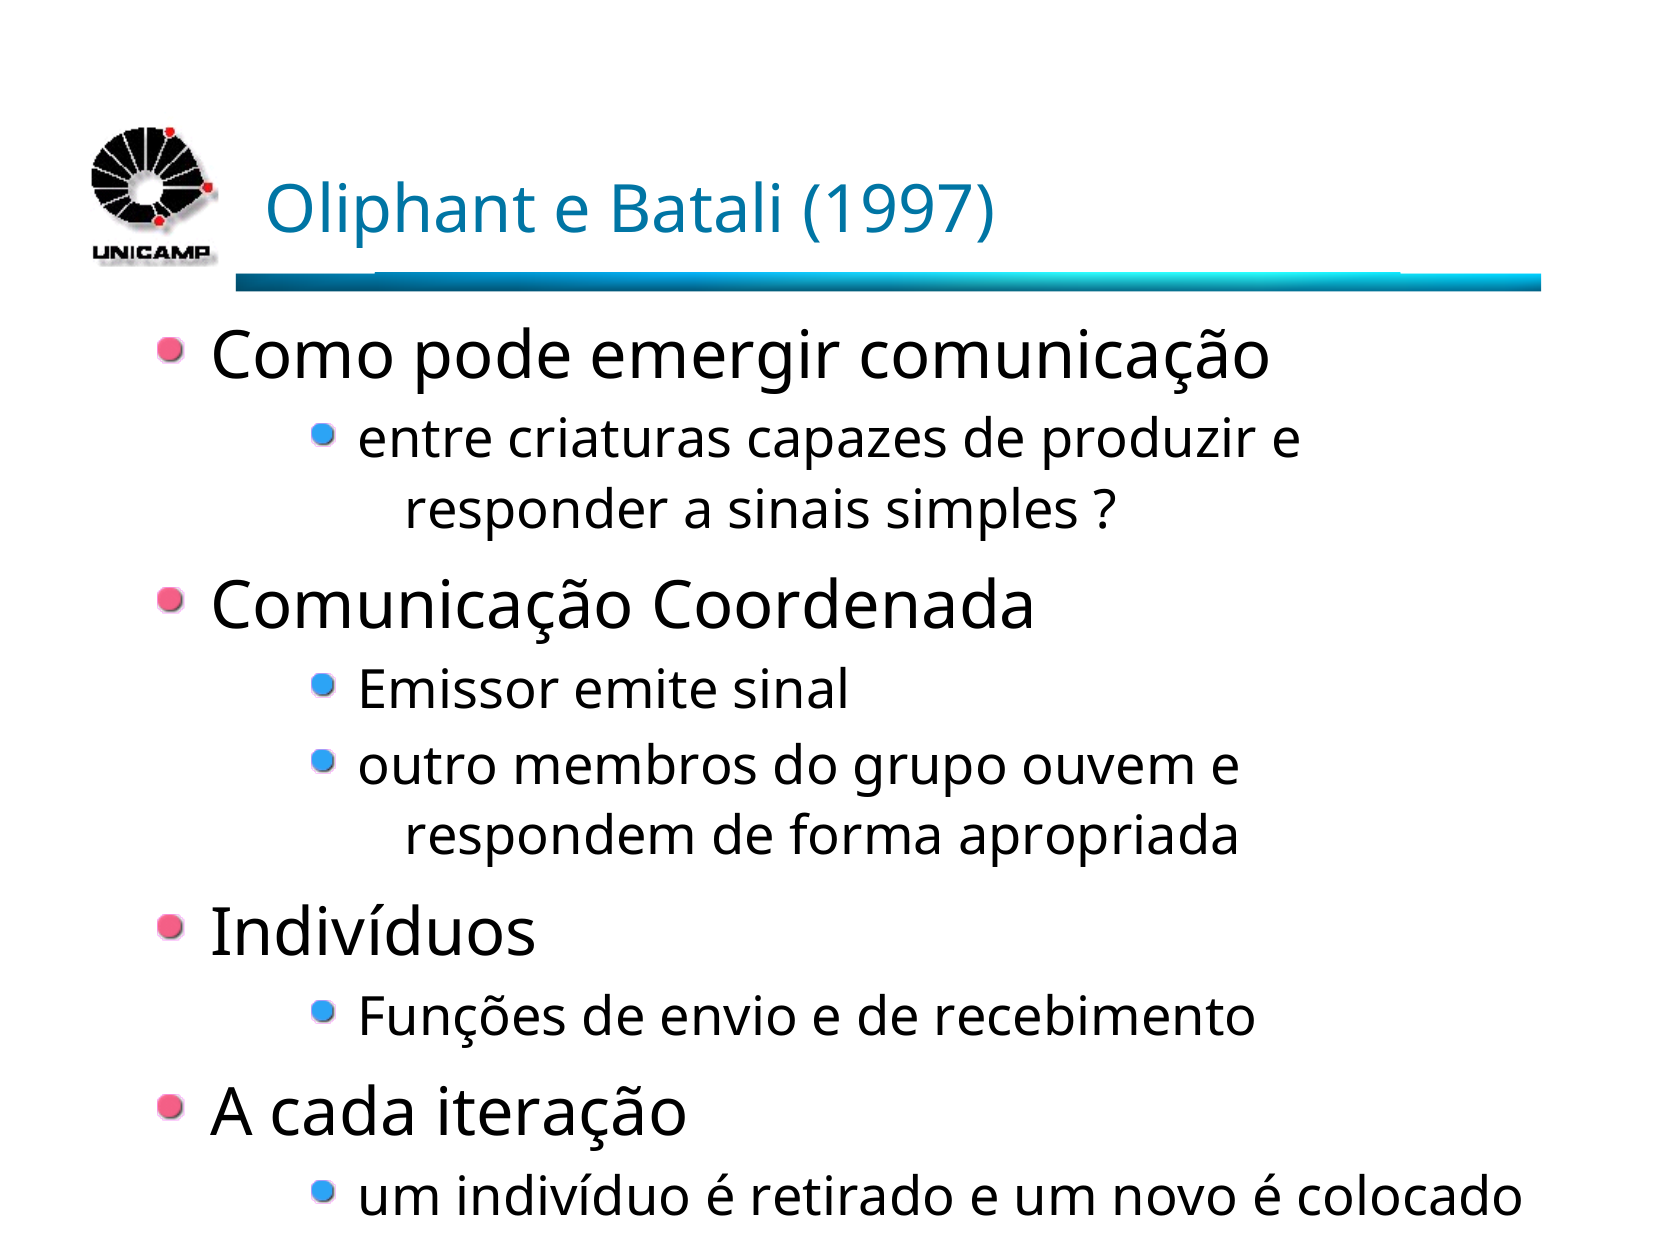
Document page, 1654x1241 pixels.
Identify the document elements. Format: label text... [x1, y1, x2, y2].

title Oliphant e Batali (1997) [264, 42, 1534, 250]
picture [125, 272, 1654, 295]
list Como pode emergir comunicação entre criaturas capazes de produzir e responder a sinais simples ? Comunicação Coordenada Emissor emite sinal outro membros do grupo ouvem e respondem de forma apropriada Indivíduos Funções de envio e de recebimento A cada iteração um indivíduo é retirado e um novo é colocado precisão comunicativa da população é registrada [121, 309, 1534, 1206]
